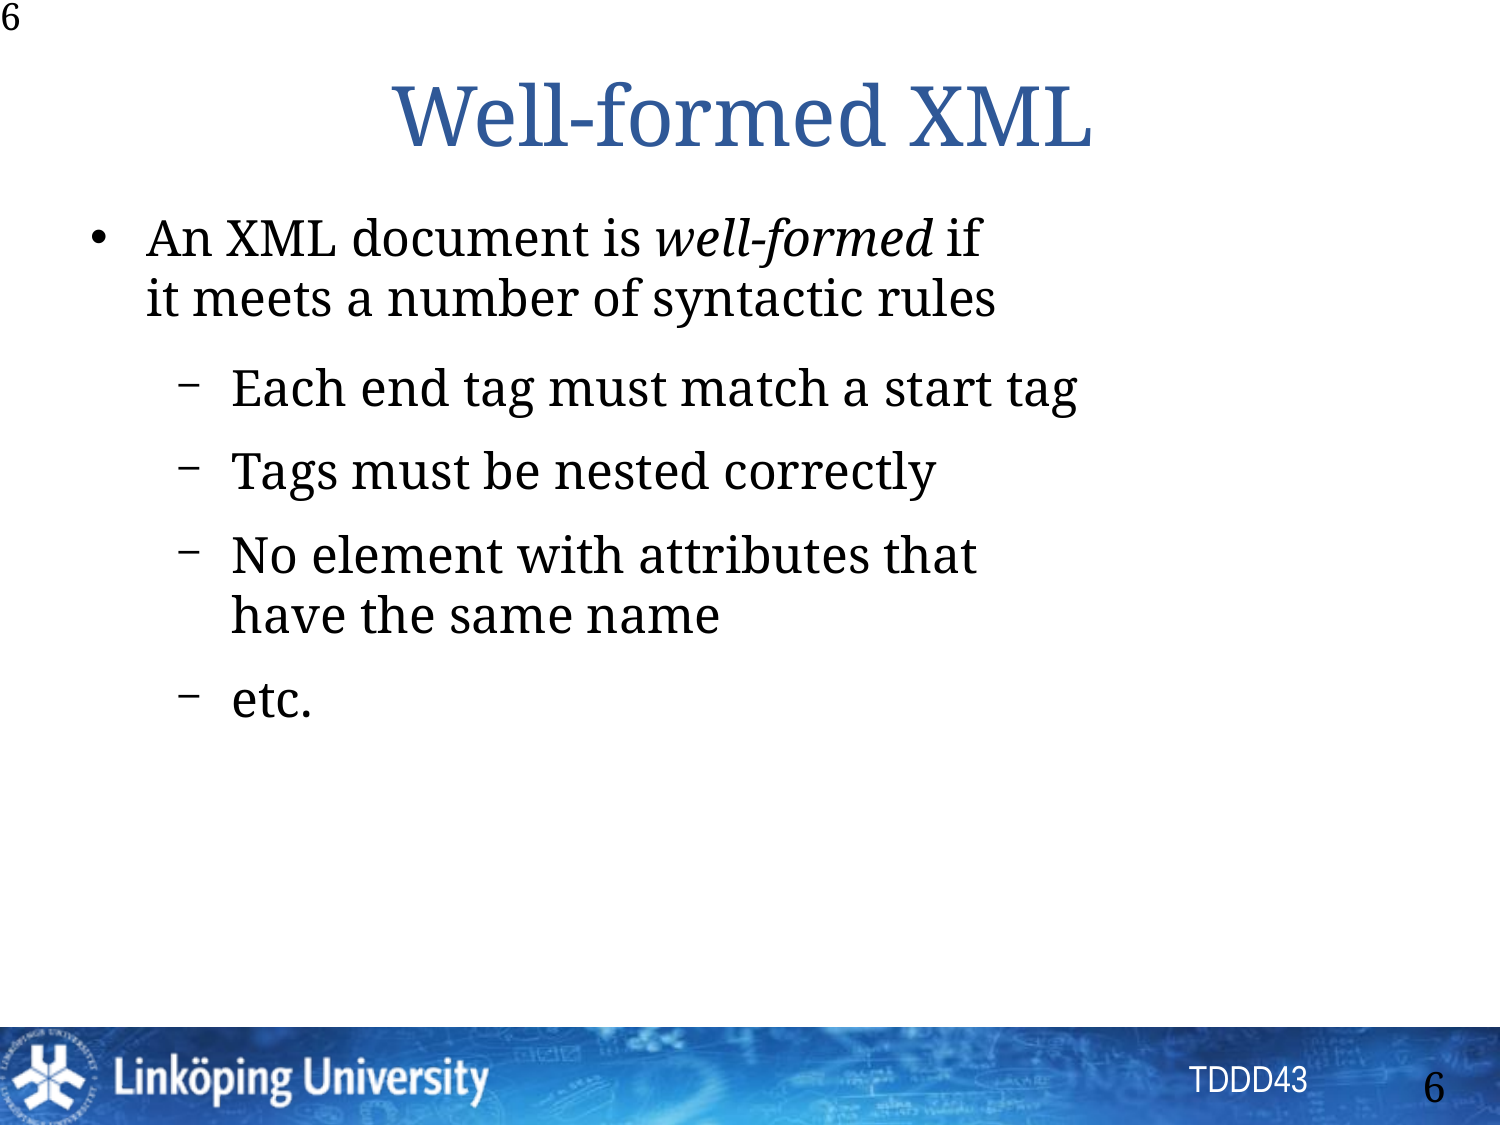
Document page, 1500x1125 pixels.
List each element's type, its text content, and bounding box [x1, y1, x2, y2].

title Well-formed XML [67, 30, 1418, 171]
text_box <number> [1407, 1053, 1500, 1114]
picture [0, 1027, 1500, 1125]
list An XML document is well-formed if it meets a number of syntactic rules Each end tag must match a start tag Tags must be nested correctly No element with attributes that have the same name etc. [75, 199, 1425, 1005]
